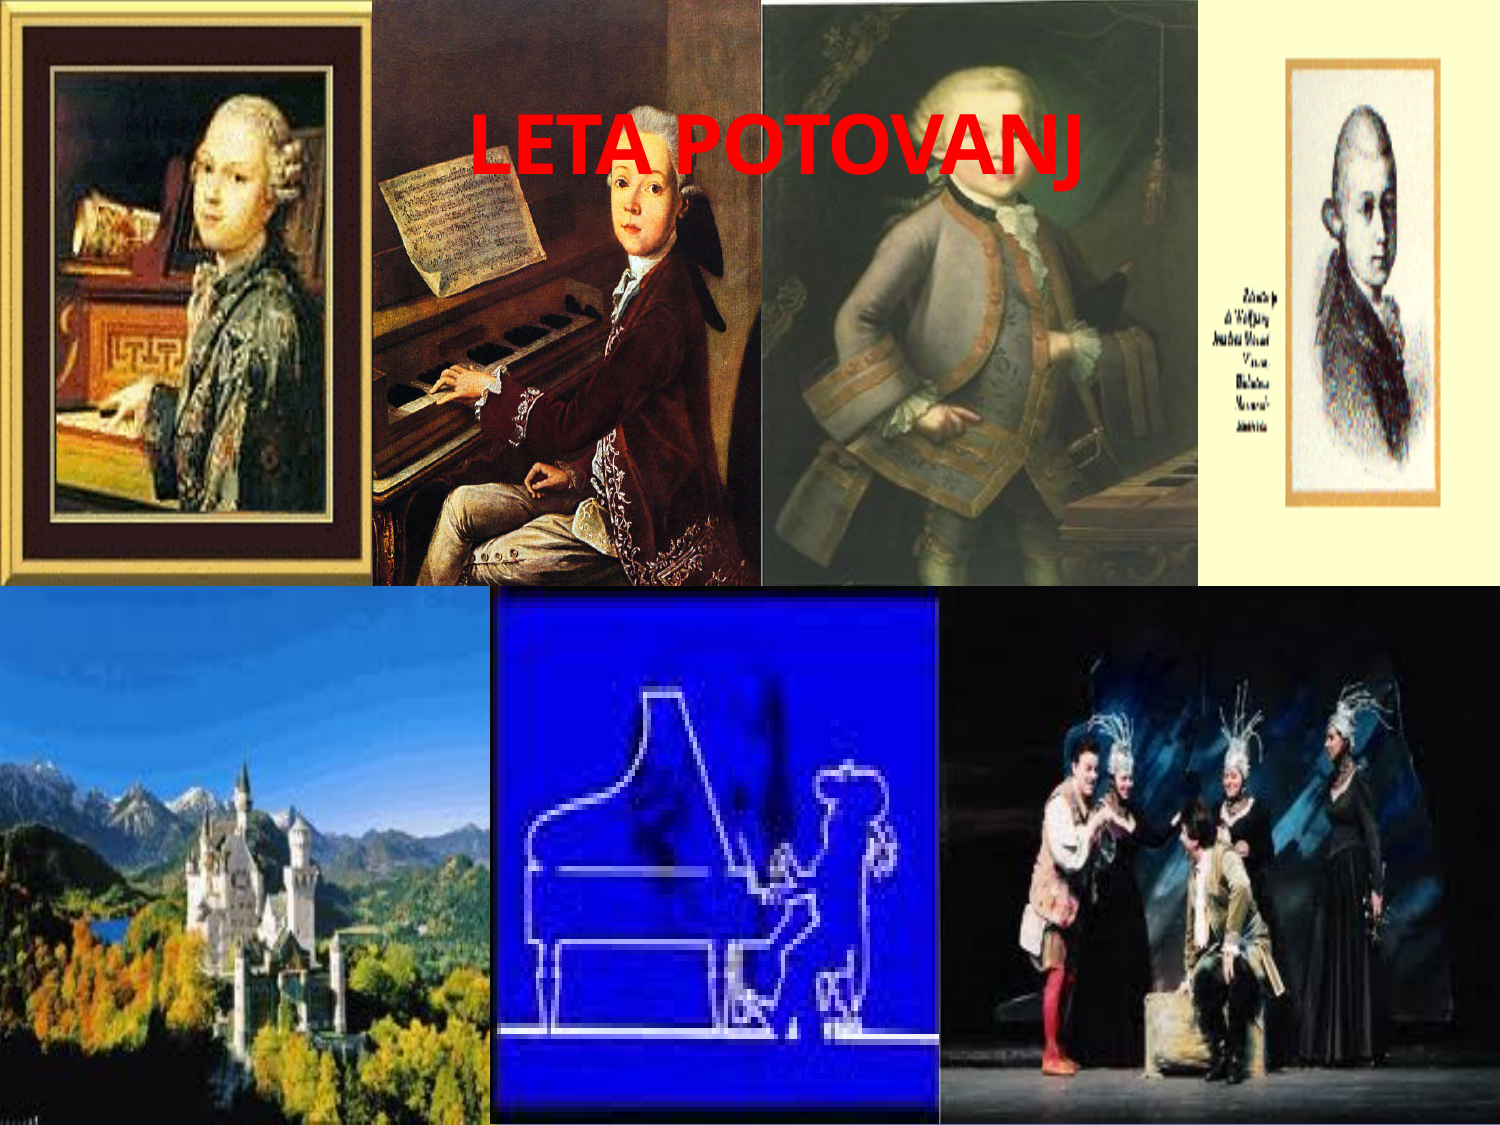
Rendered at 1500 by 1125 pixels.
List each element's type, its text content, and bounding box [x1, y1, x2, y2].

picture [0, 0, 1500, 1125]
title LETA POTOVANJ [150, 84, 1425, 235]
